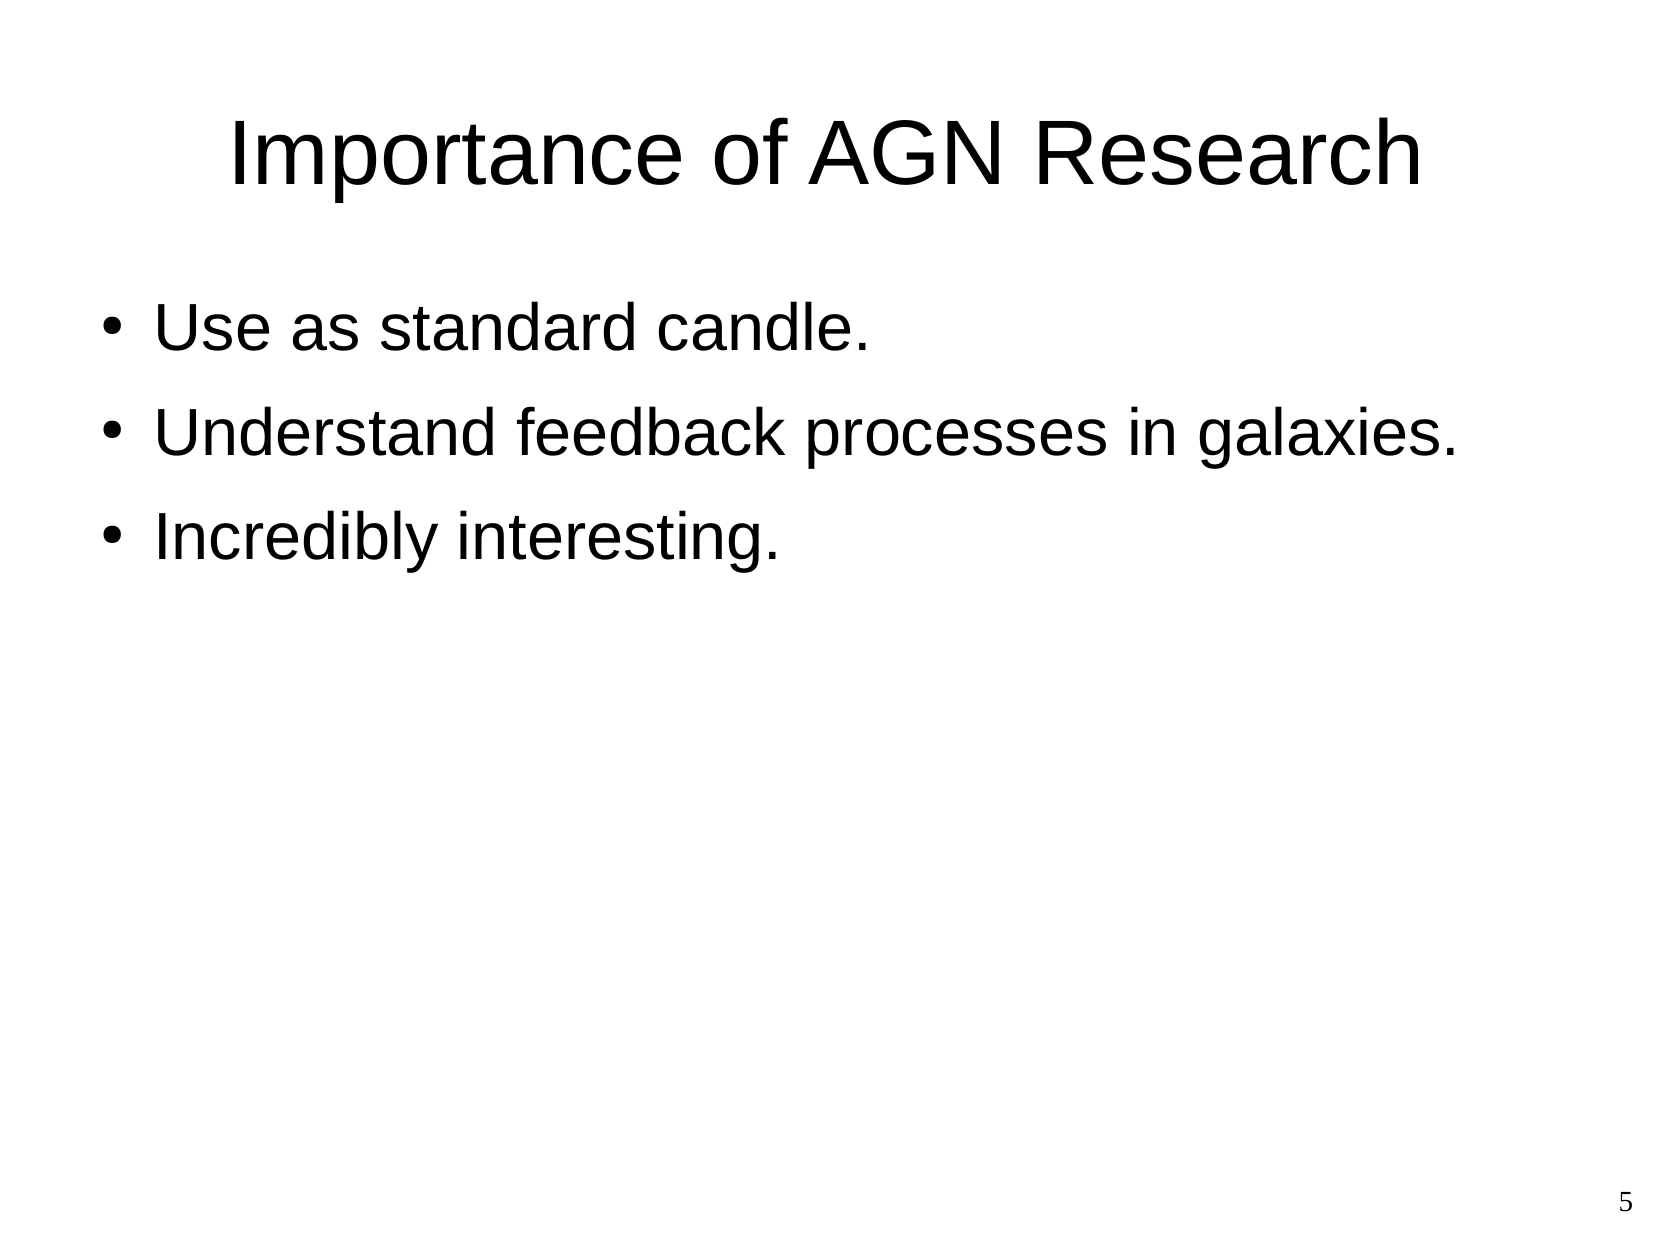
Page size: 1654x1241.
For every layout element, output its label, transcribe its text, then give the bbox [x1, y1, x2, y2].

title Importance of AGN Research [82, 49, 1571, 257]
text_box <number> [1589, 1182, 1634, 1220]
list Use as standard candle. Understand feedback processes in galaxies. Incredibly interesting. [82, 290, 1571, 1010]
